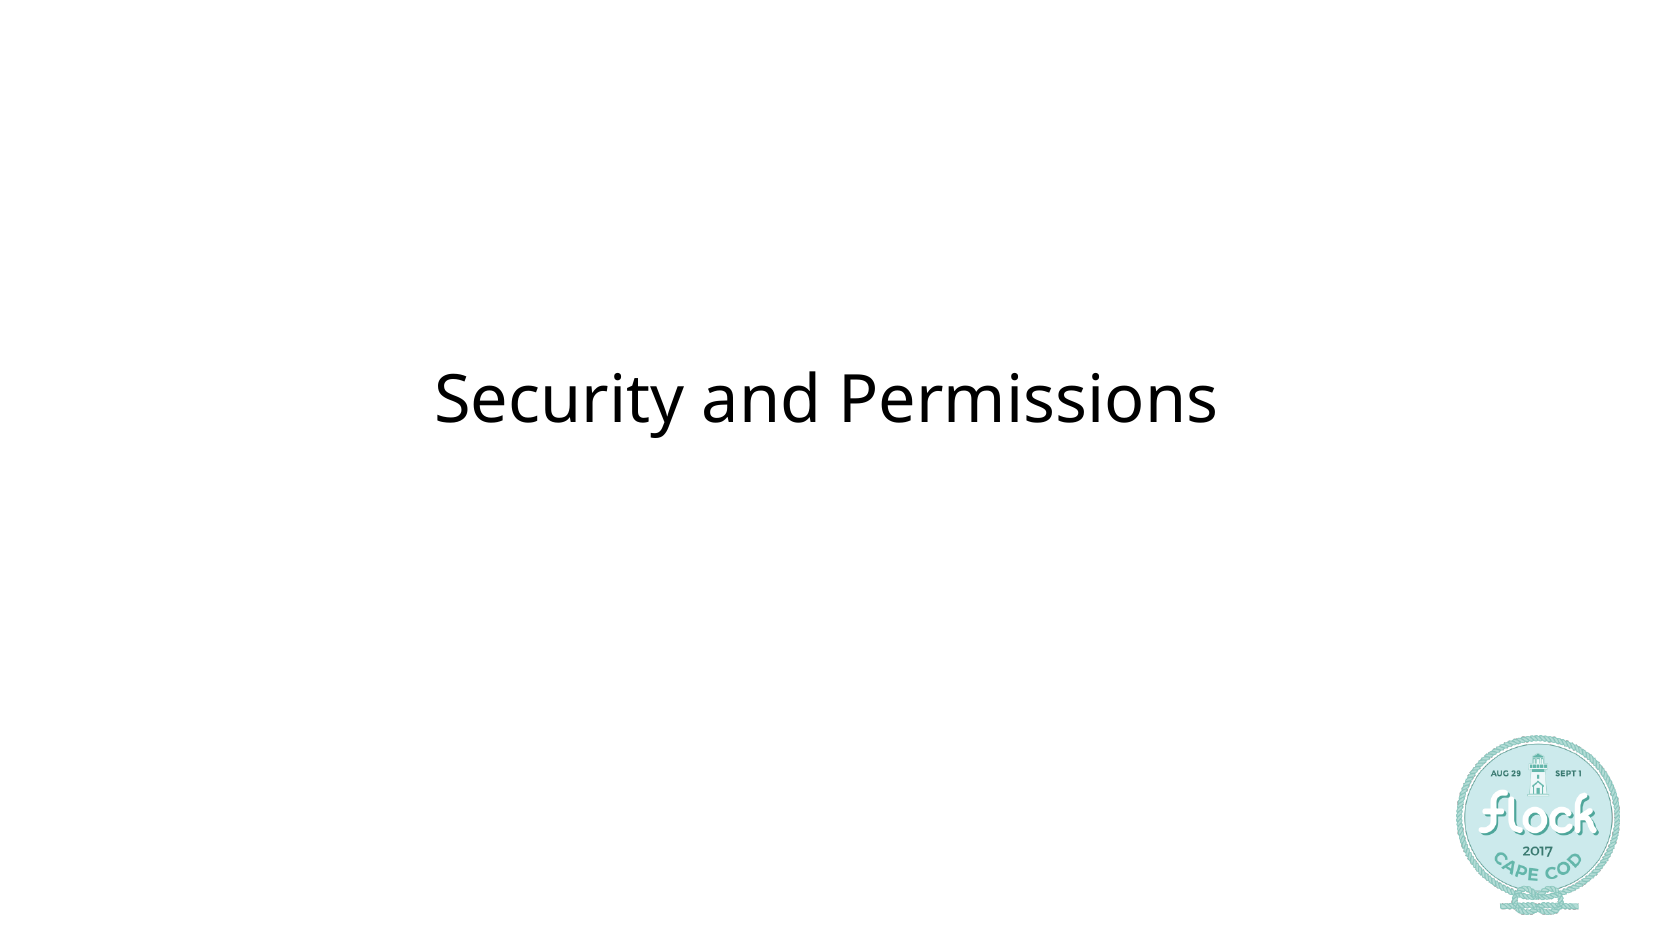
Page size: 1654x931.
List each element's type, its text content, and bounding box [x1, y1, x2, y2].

picture [1456, 735, 1620, 915]
subtitle Security and Permissions [82, 37, 1571, 758]
